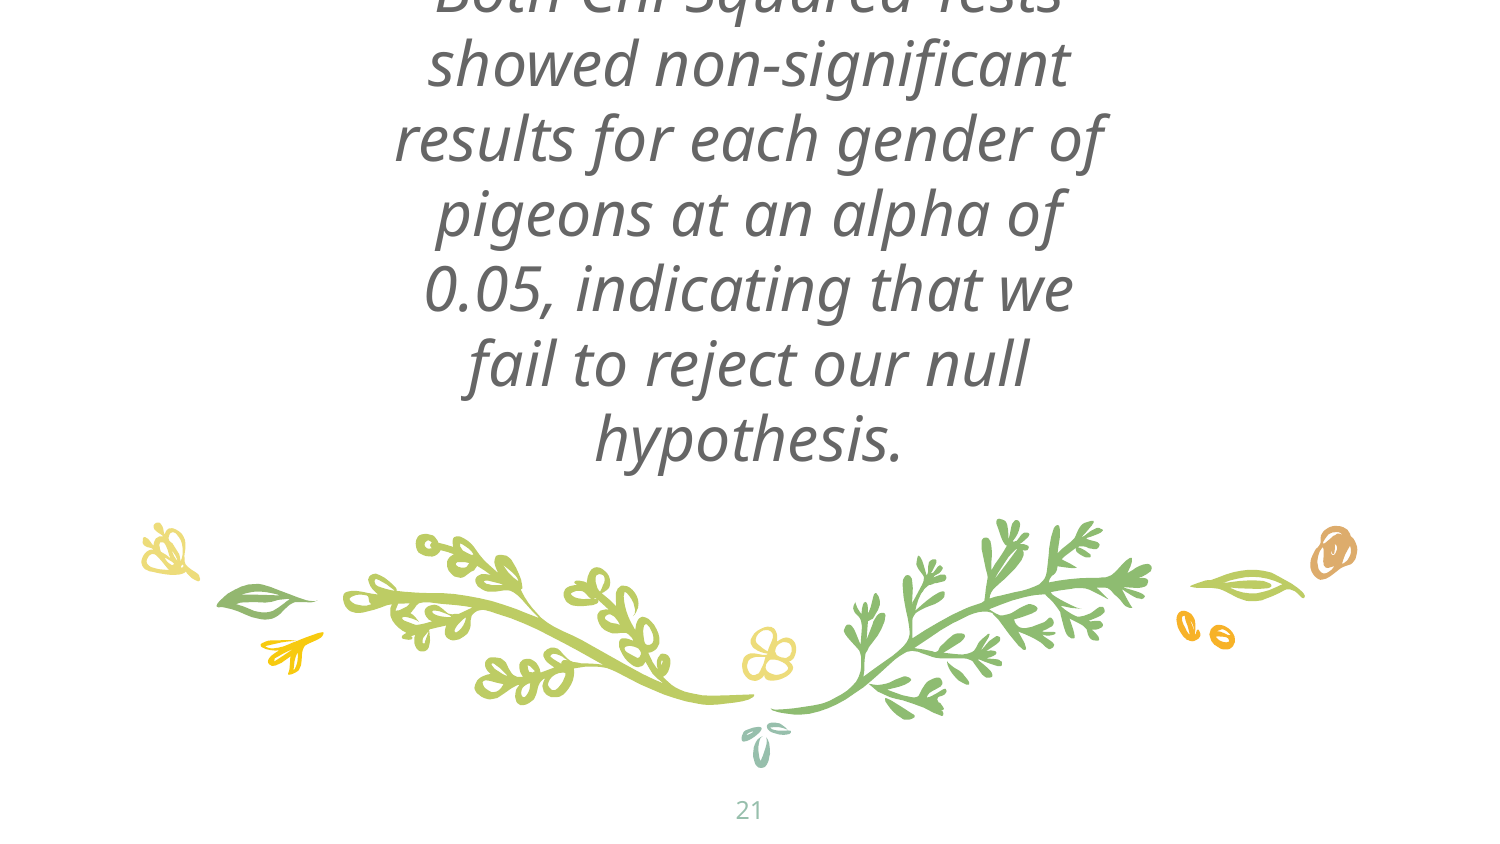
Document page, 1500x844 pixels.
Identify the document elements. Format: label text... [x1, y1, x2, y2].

list Both Chi Squared Tests showed non-significant results for each gender of pigeons at an alpha of 0.05, indicating that we fail to reject our null hypothesis. [372, 354, 1128, 490]
slide_number <number> [705, 779, 795, 844]
